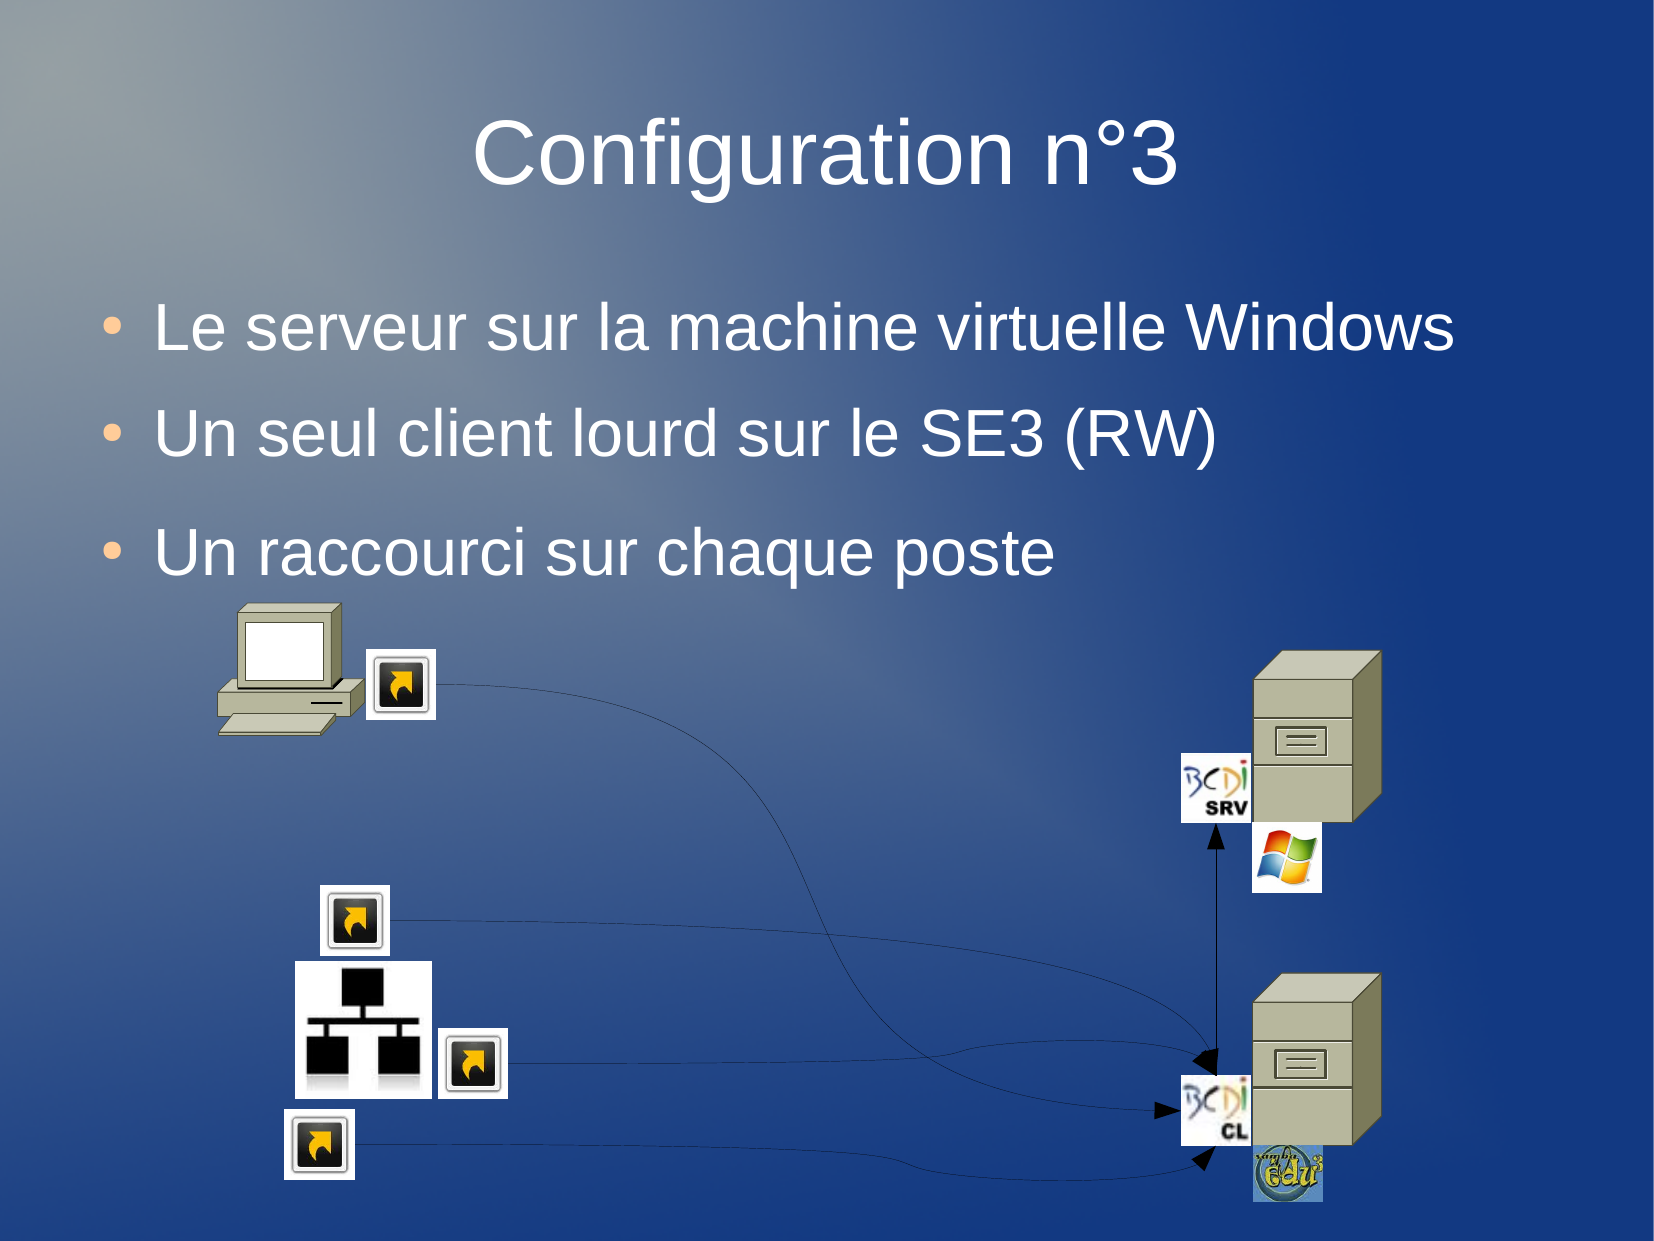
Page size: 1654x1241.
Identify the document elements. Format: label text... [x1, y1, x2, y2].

list Un seul client lourd sur le SE3 (RW) [82, 396, 1583, 508]
title Configuration n°3 [82, 49, 1571, 257]
list Le serveur sur la machine virtuelle Windows [82, 290, 1571, 396]
picture [0, 0, 1654, 1241]
list Un raccourci sur chaque poste [82, 514, 1583, 626]
